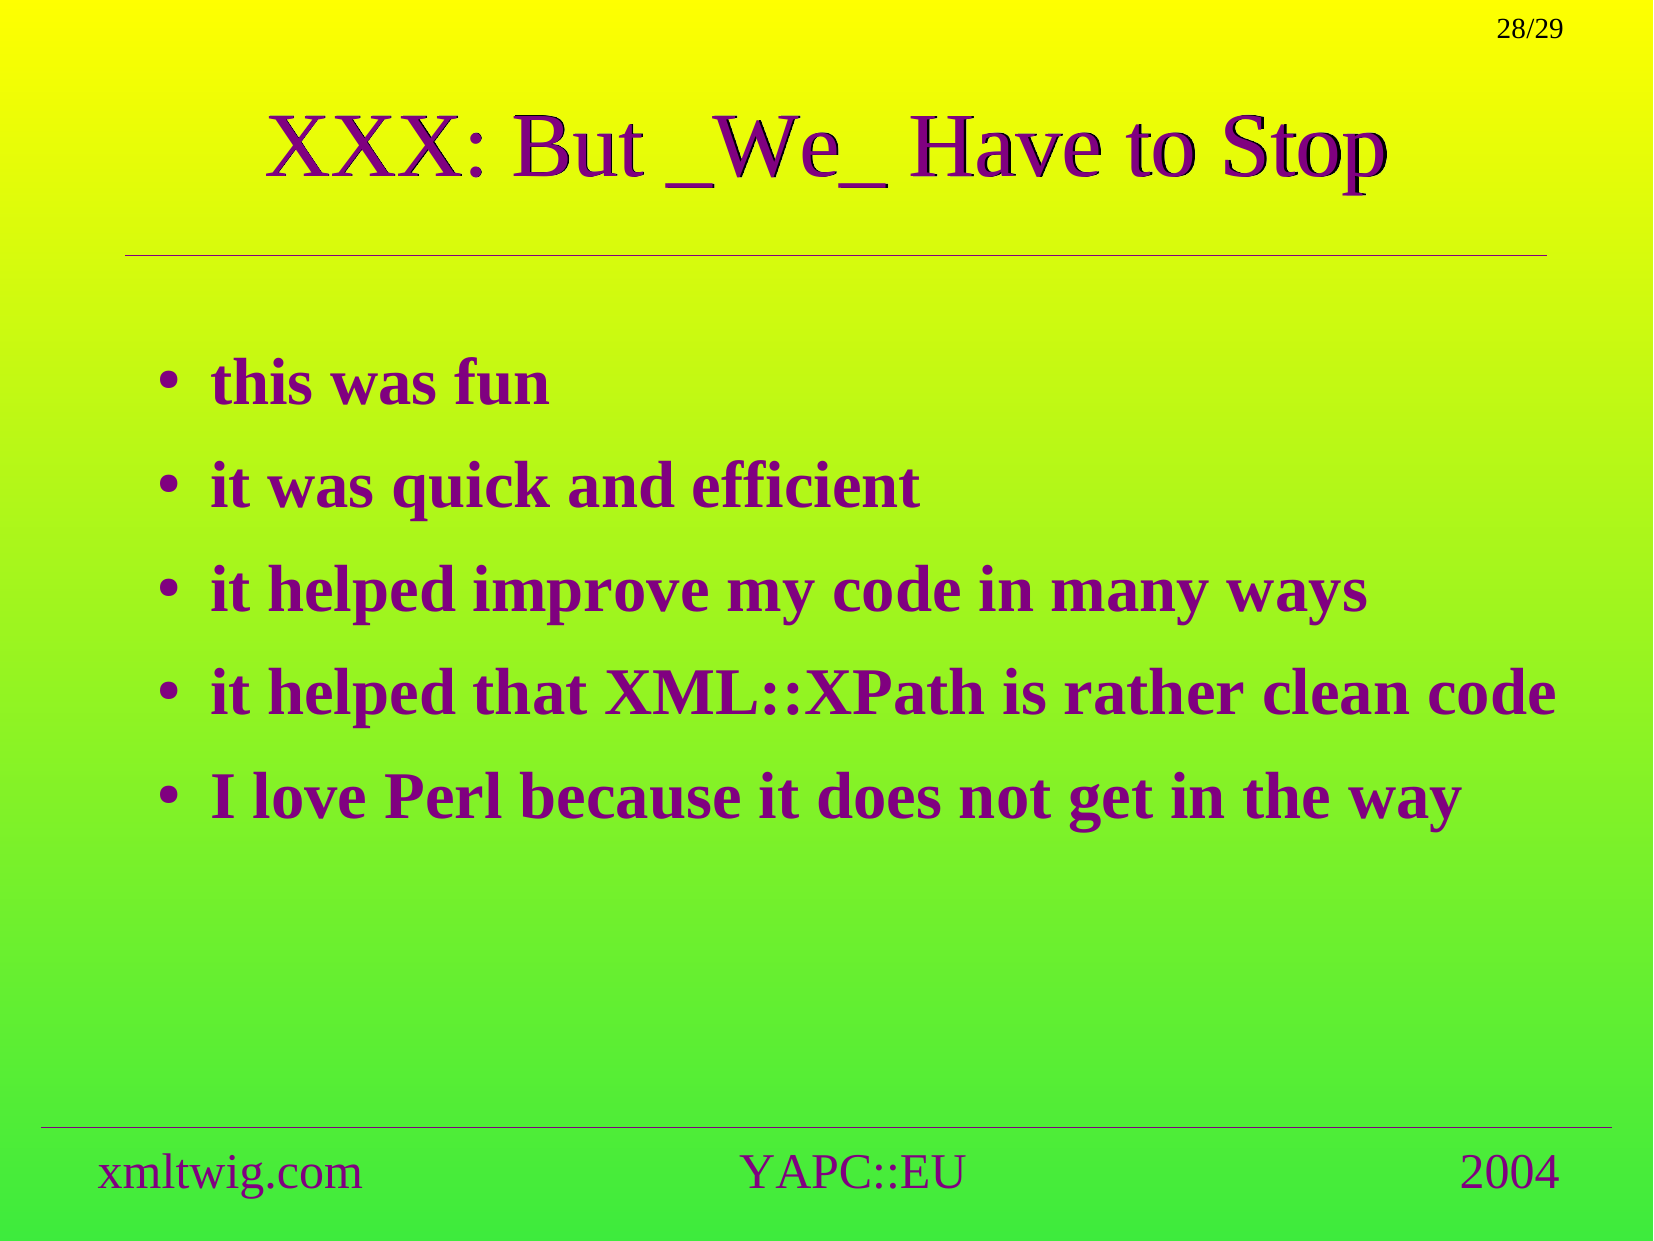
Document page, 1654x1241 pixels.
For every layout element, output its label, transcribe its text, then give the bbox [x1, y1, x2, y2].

list this was fun it was quick and efficient it helped improve my code in many ways it helped that XML::XPath is rather clean code I love Perl because it does not get in the way [121, 344, 1560, 1067]
title XXX: But _We_ Have to Stop [121, 66, 1533, 225]
